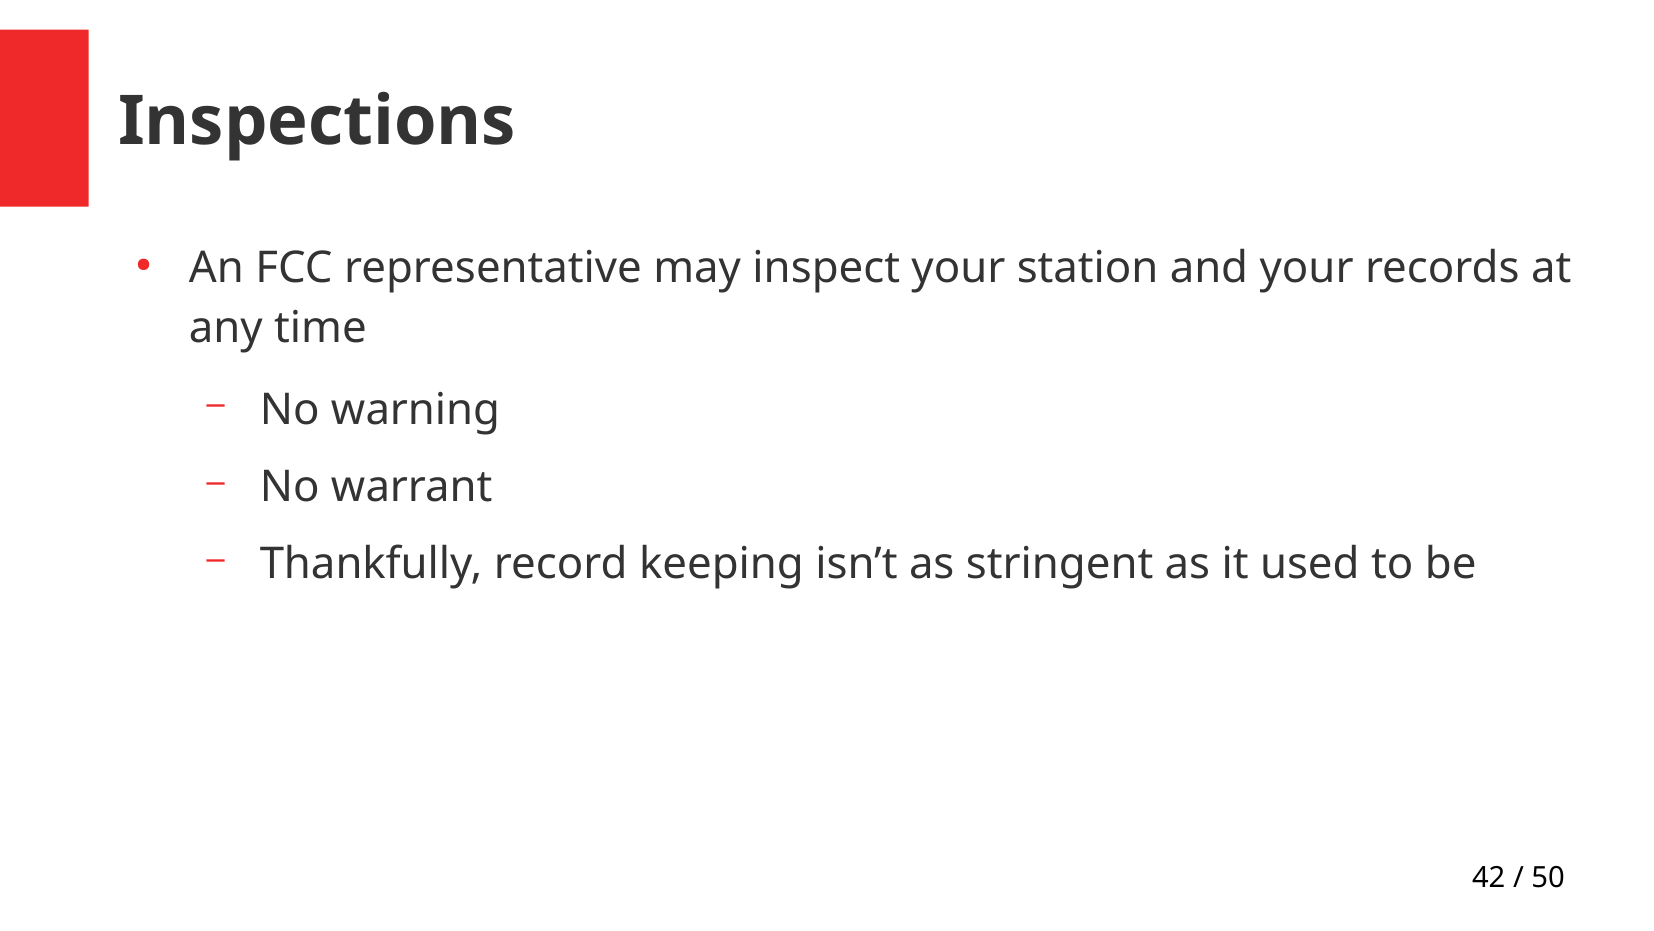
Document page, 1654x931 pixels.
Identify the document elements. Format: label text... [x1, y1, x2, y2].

list An FCC representative may inspect your station and your records at any time No warning No warrant Thankfully, record keeping isn’t as stringent as it used to be [118, 236, 1595, 798]
title Inspections [118, 29, 1595, 207]
